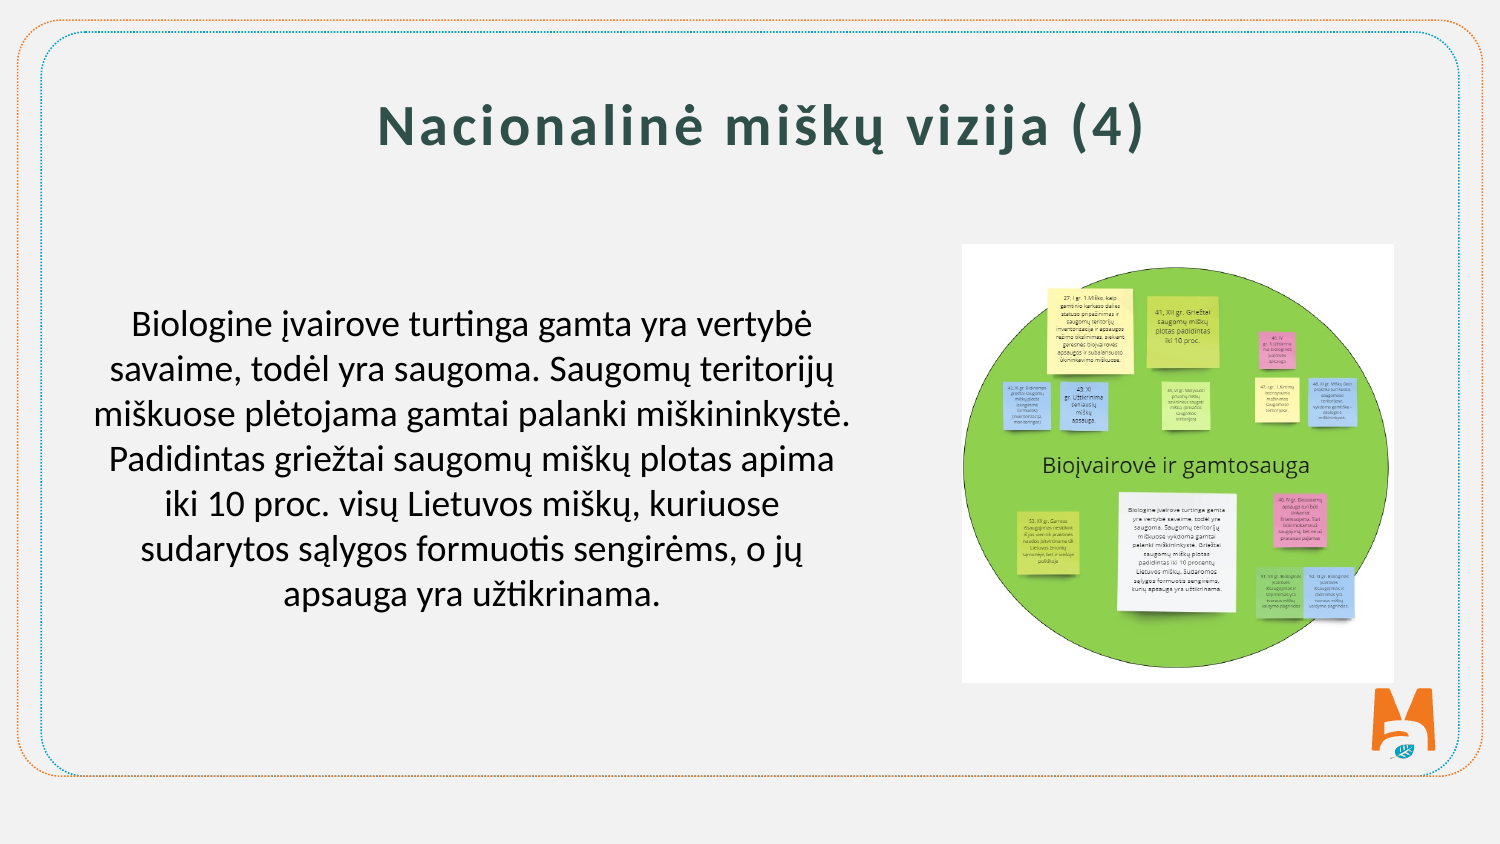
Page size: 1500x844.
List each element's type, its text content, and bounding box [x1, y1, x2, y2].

picture [962, 244, 1394, 683]
text_box Biologine įvairove turtinga gamta yra vertybė savaime, todėl yra saugoma. Saugomų teritorijų miškuose plėtojama gamtai palanki miškininkystė. Padidintas griežtai saugomų miškų plotas apima iki 10 proc. visų Lietuvos miškų, kuriuose sudarytos sąlygos formuotis sengirėms, o jų apsauga yra užtikrinama. [76, 291, 869, 626]
text_box Nacionalinė miškų vizija (4) [123, 79, 1400, 166]
